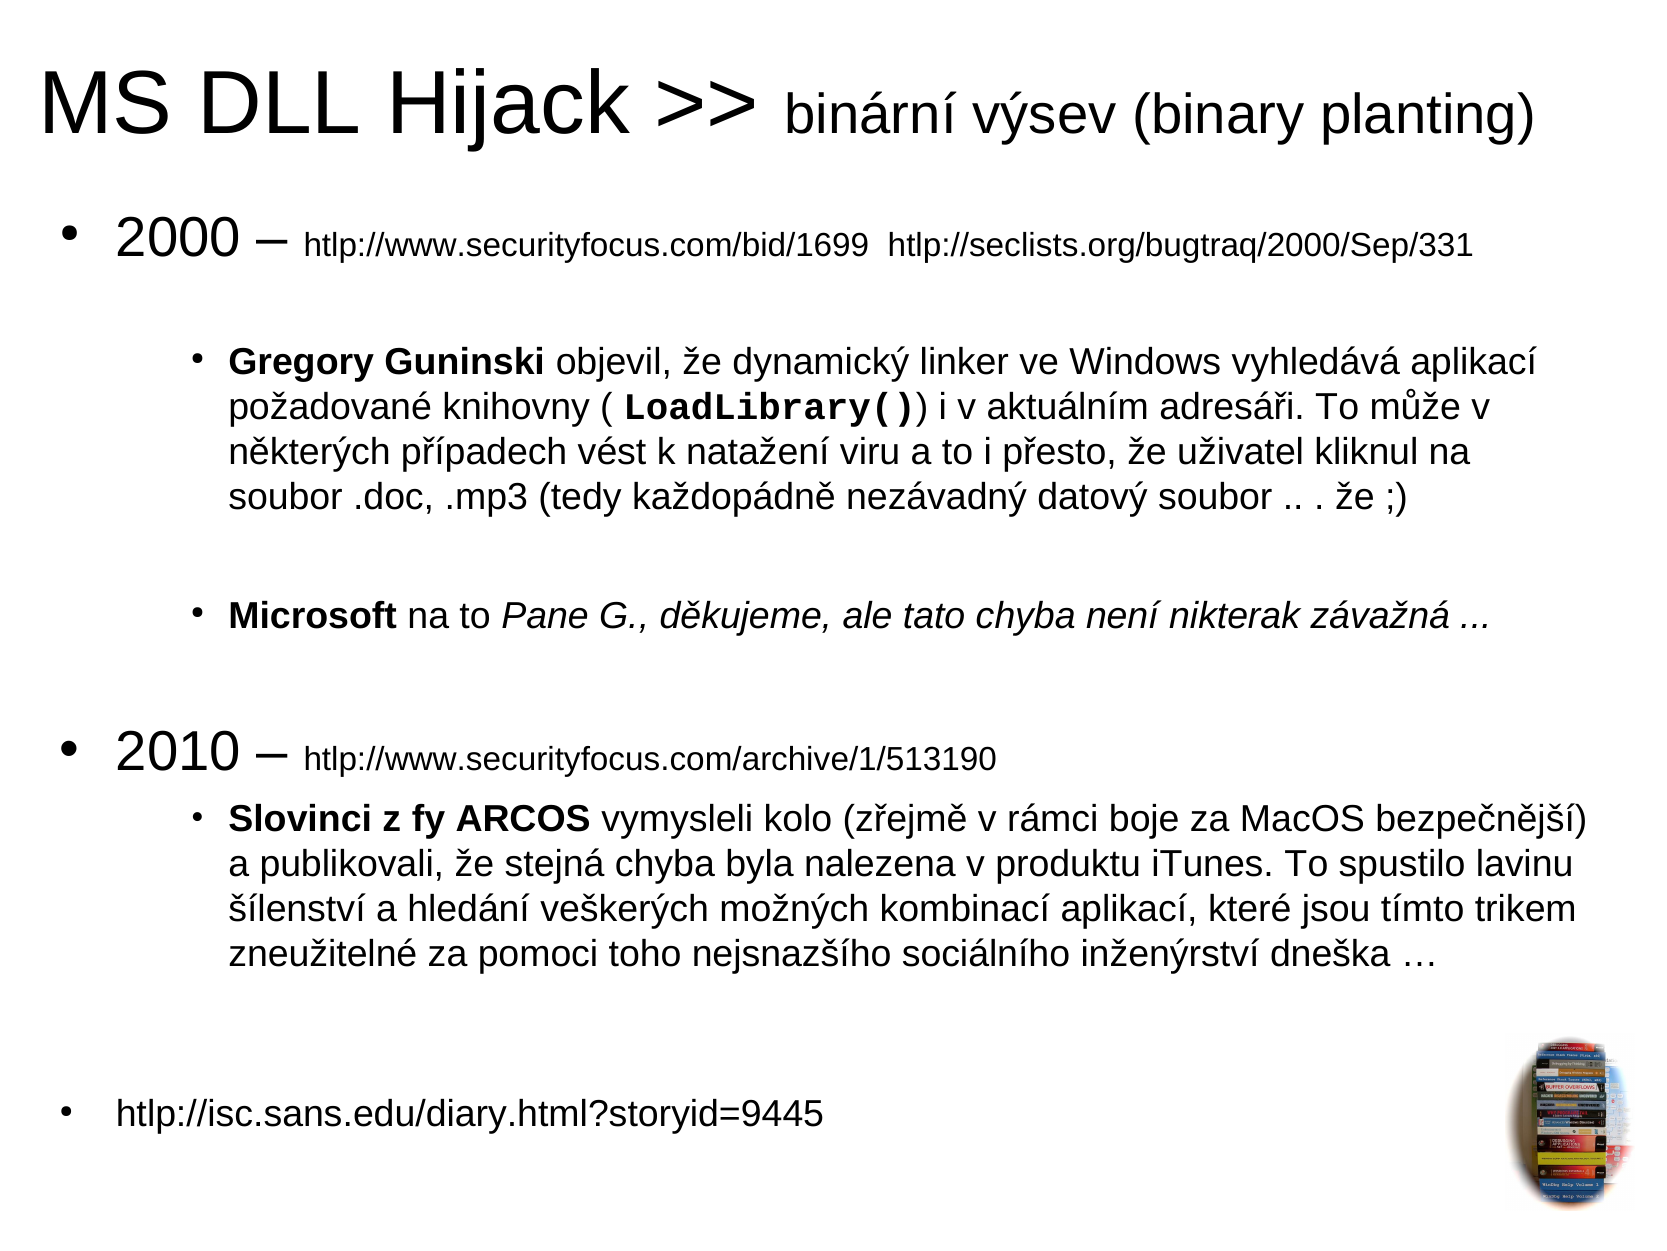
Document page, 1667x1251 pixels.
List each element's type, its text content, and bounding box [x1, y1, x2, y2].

title MS DLL Hijack >> binární výsev (binary planting) [38, 51, 1625, 288]
picture [1505, 1033, 1635, 1211]
list 2000 – htlp://www.securityfocus.com/bid/1699 htlp://seclists.org/bugtraq/2000/Sep/331 Gregory Guninski objevil, že dynamický linker ve Windows vyhledává aplikací požadované knihovny ( LoadLibrary()) i v aktuálním adresáři. To může v některých případech vést k natažení viru a to i přesto, že uživatel kliknul na soubor .doc, .mp3 (tedy každopádně nezávadný datový soubor .. . že ;) Microsoft na to Pane G., děkujeme, ale tato chyba není nikterak závažná ... 2010 – htlp://www.securityfocus.com/archive/1/513190 Slovinci z fy ARCOS vymysleli kolo (zřejmě v rámci boje za MacOS bezpečnější) a publikovali, že stejná chyba byla nalezena v produktu iTunes. To spustilo lavinu šílenství a hledání veškerých možných kombinací aplikací, které jsou tímto trikem zneužitelné za pomoci toho nejsnazšího sociálního inženýrství dneška … htlp://isc.sans.edu/diary.html?storyid=9445 [40, 200, 1596, 1136]
